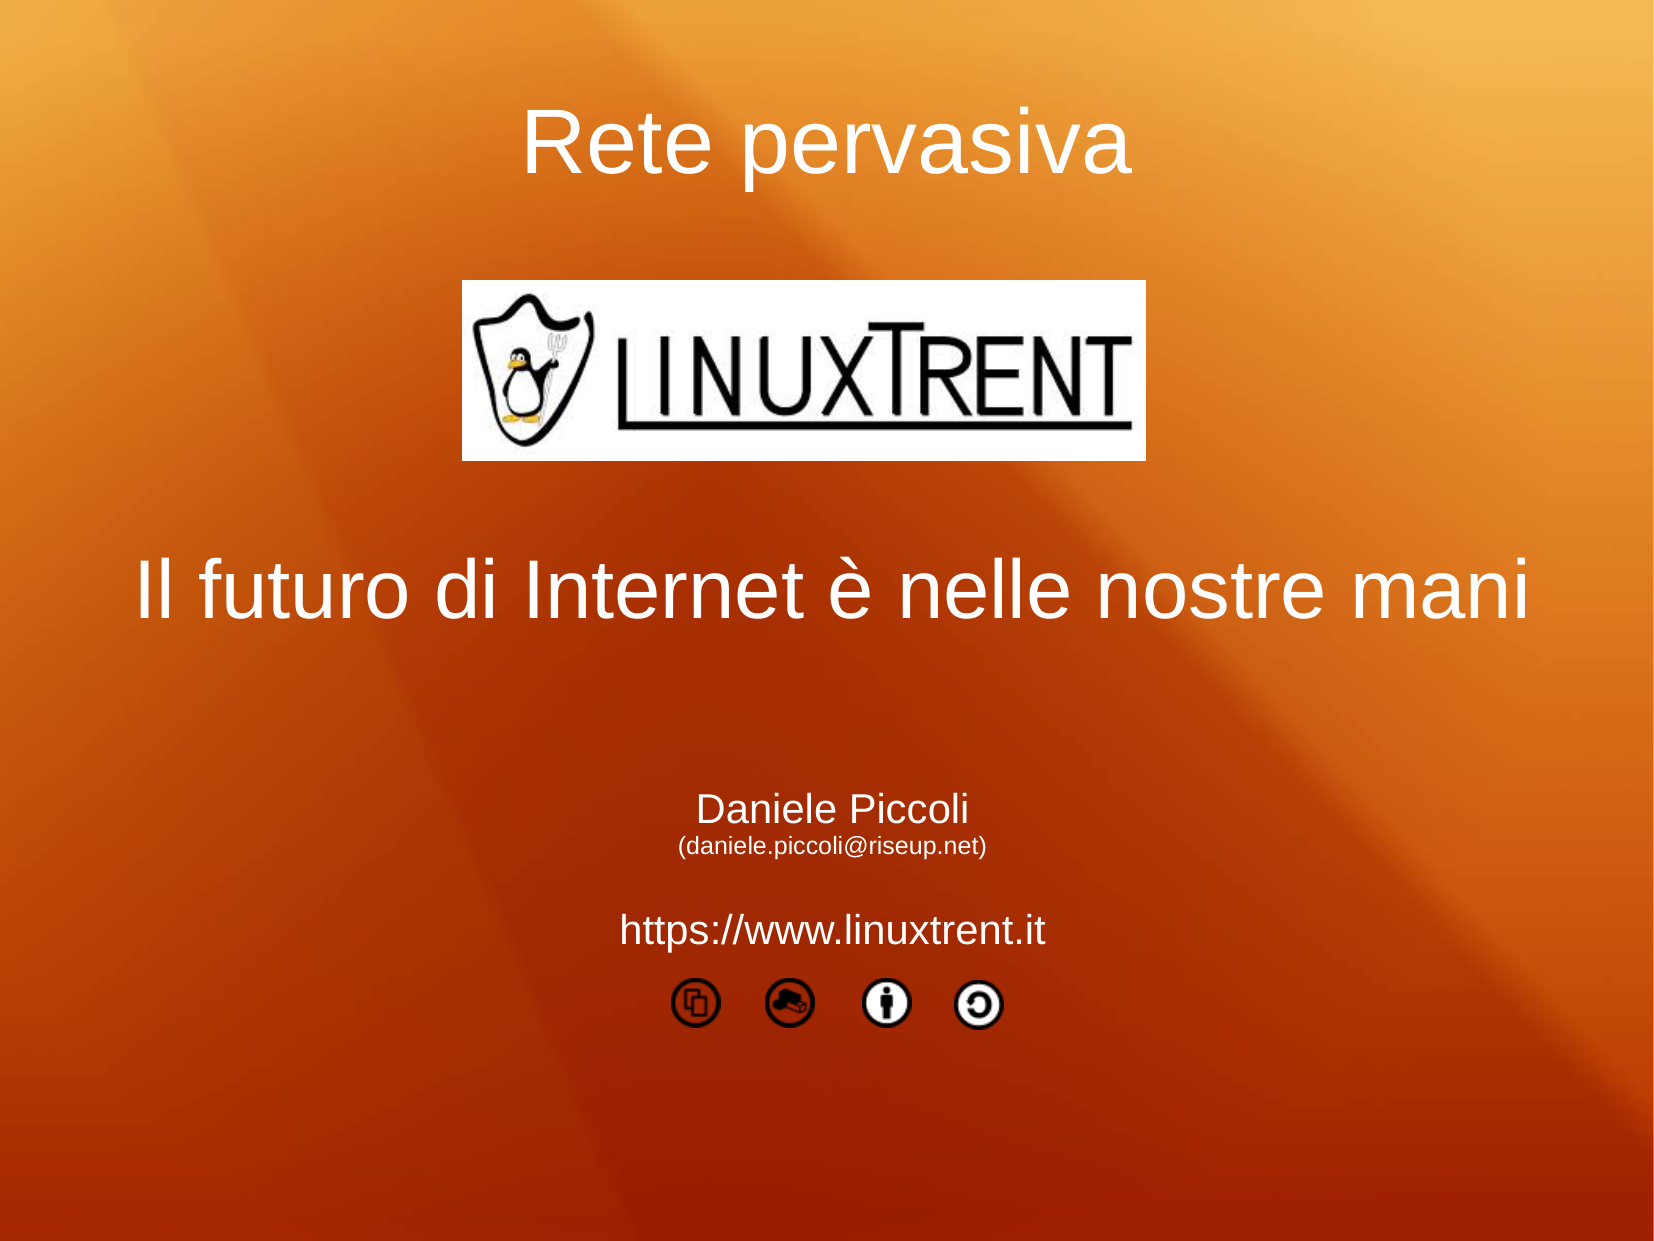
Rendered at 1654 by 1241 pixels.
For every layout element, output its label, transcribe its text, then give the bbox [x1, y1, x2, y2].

title Rete pervasiva [82, 70, 1571, 213]
picture [0, 0, 1654, 1241]
subtitle Il futuro di Internet è nelle nostre mani Daniele Piccoli (daniele.piccoli@riseup.net) https://www.linuxtrent.it [82, 460, 1583, 1111]
